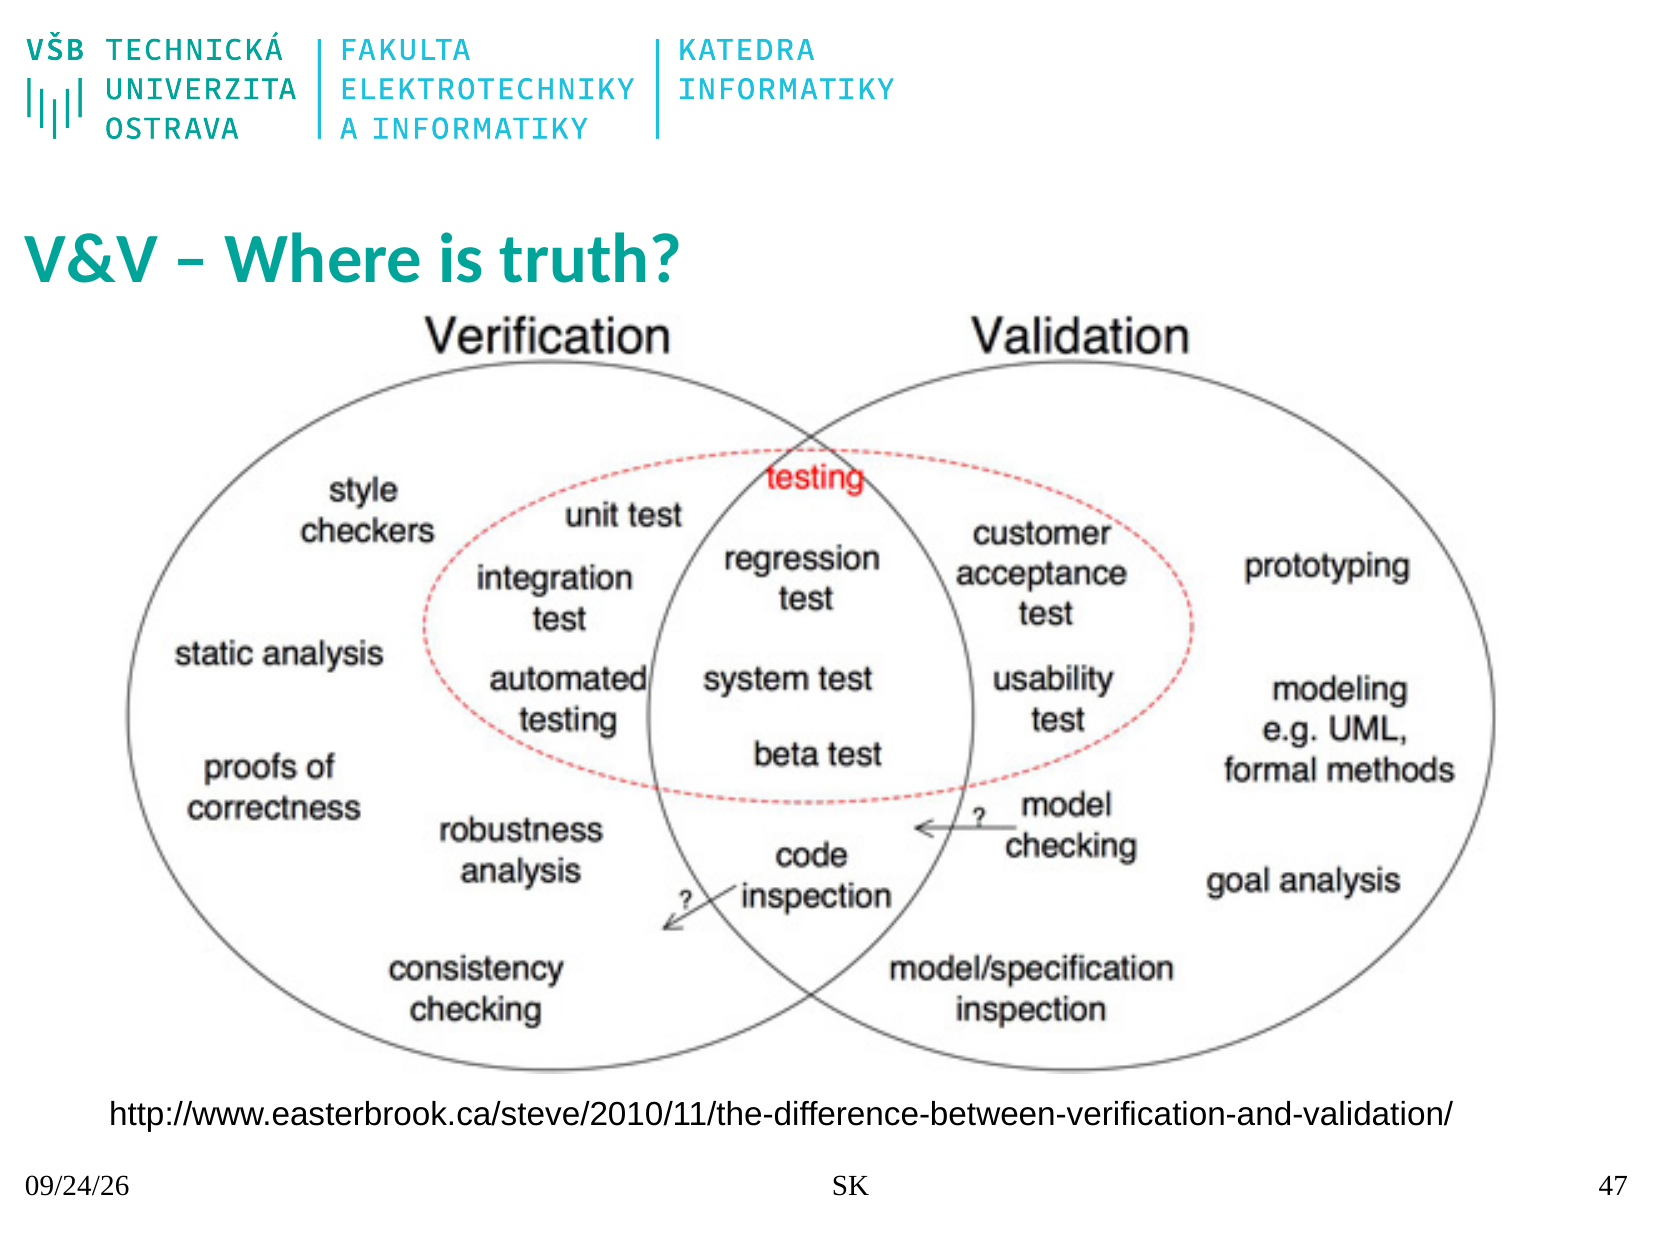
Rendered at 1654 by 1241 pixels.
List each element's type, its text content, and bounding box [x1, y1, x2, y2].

picture [26, 31, 894, 139]
title V&V – Where is truth? [24, 169, 1629, 300]
list http://www.easterbrook.ca/steve/2010/11/the-difference-between-verification-and-validation/ [94, 1087, 1506, 1152]
picture [123, 312, 1501, 1074]
